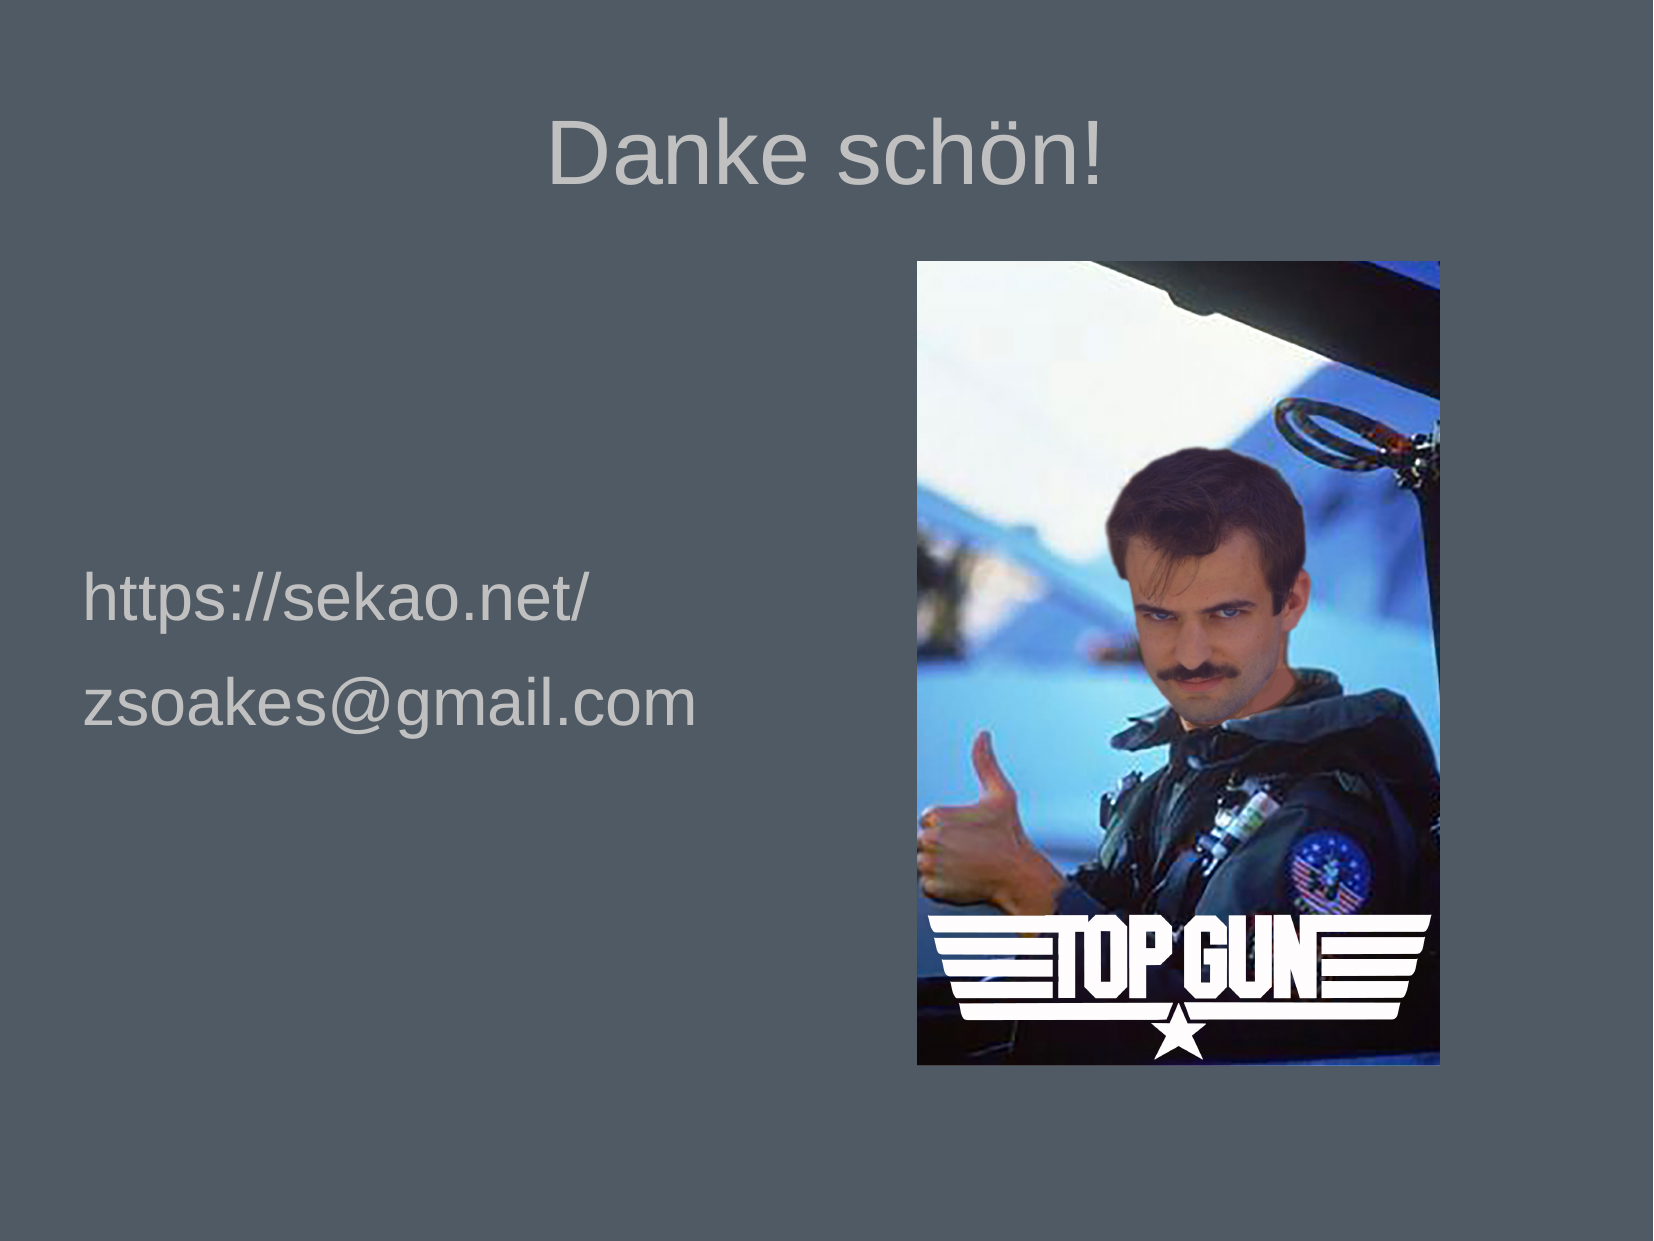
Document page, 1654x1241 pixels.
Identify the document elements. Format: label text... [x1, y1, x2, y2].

title Danke schön! [82, 49, 1571, 257]
picture [917, 261, 1440, 1066]
list https://sekao.net/ zsoakes@gmail.com [82, 290, 809, 1010]
